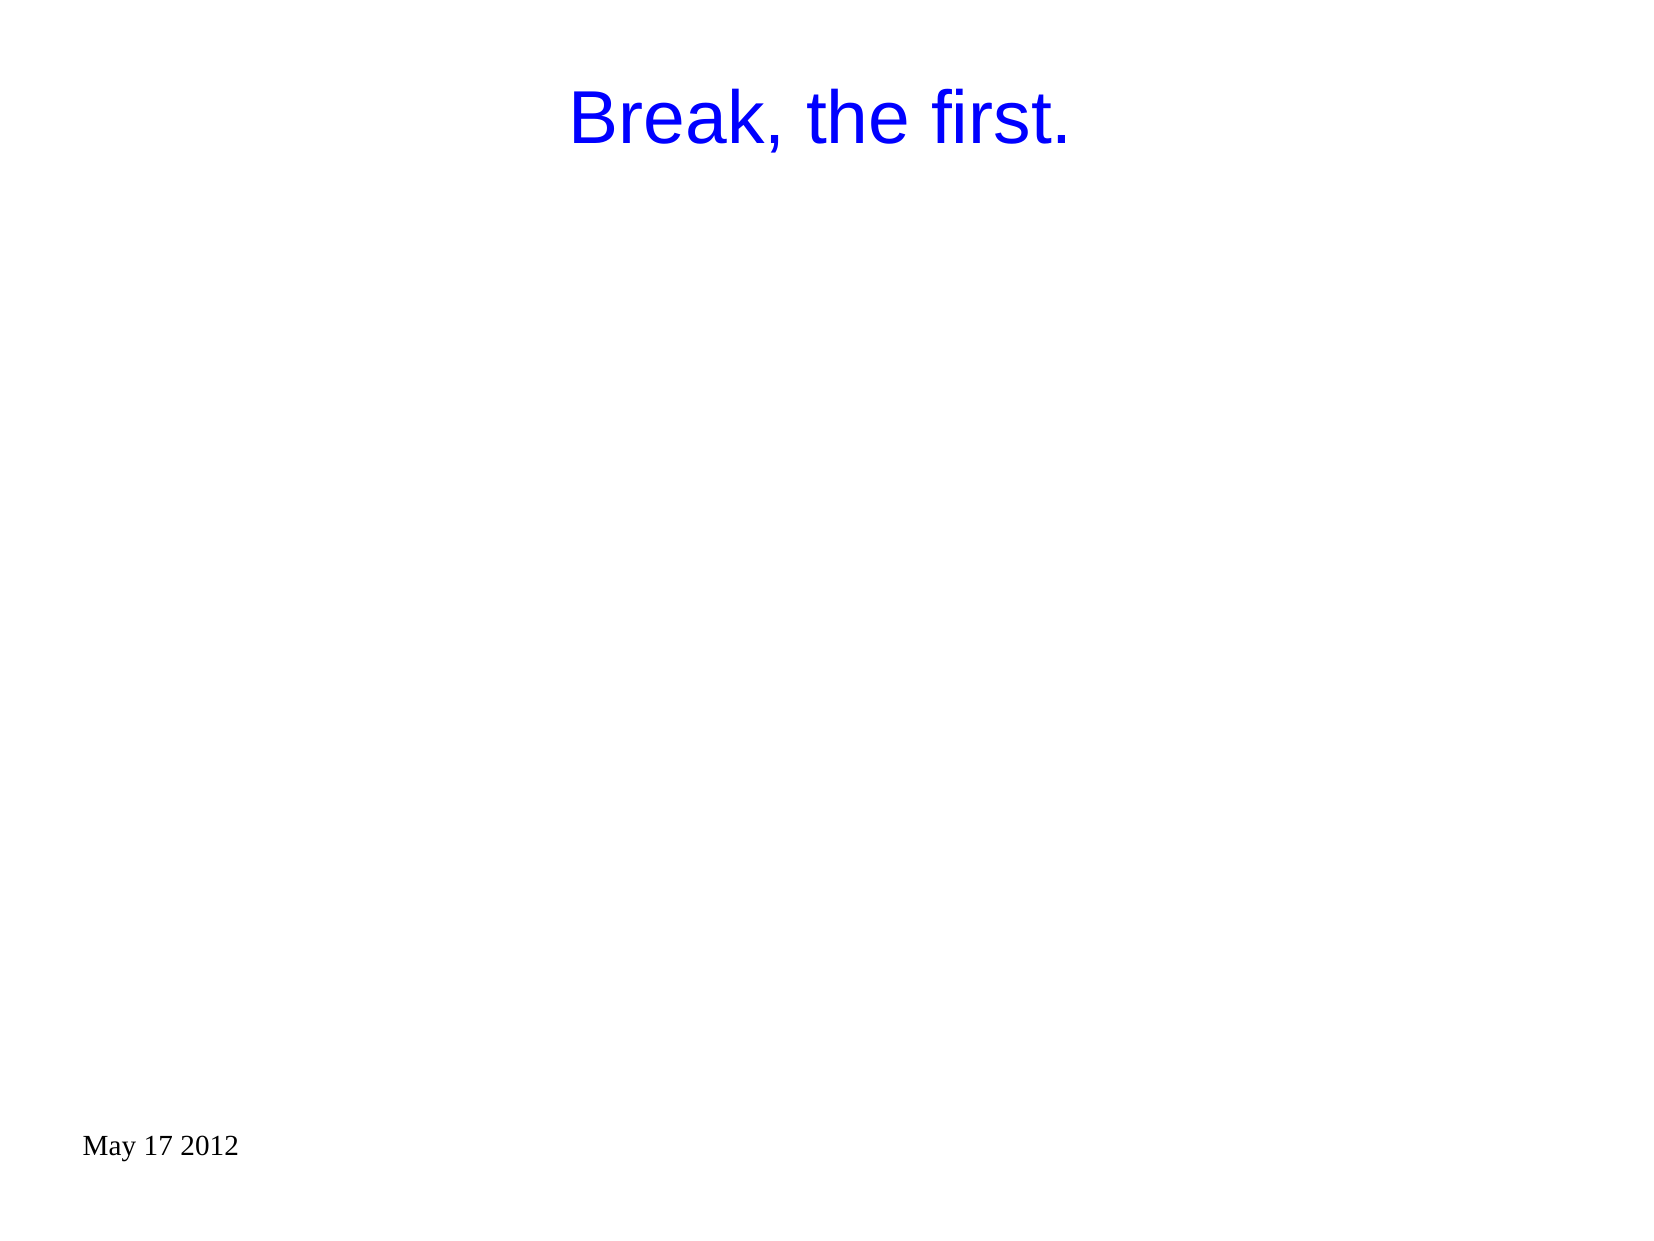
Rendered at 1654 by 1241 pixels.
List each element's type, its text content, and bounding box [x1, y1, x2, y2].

title Break, the first. [76, 58, 1565, 178]
